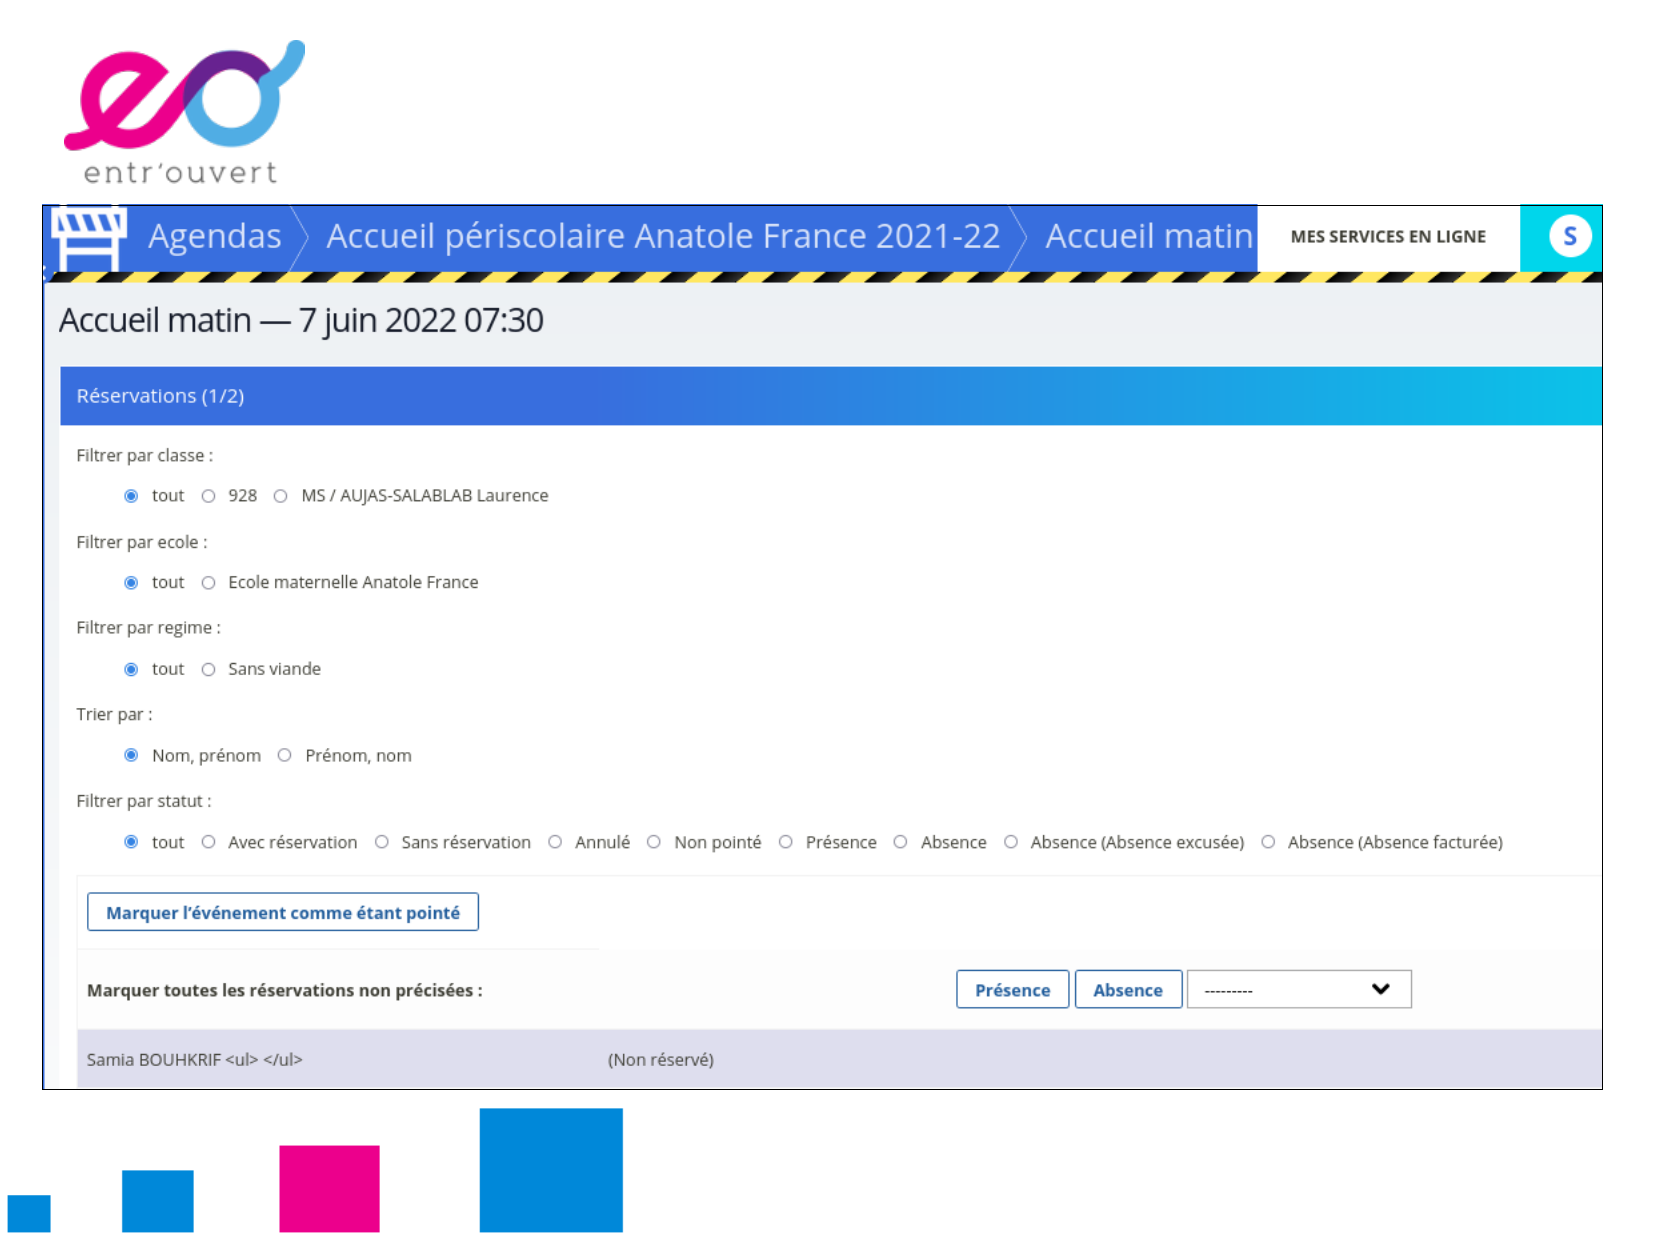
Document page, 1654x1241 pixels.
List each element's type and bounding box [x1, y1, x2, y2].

picture [64, 40, 305, 184]
picture [5, 1106, 626, 1235]
picture [42, 204, 1603, 1090]
